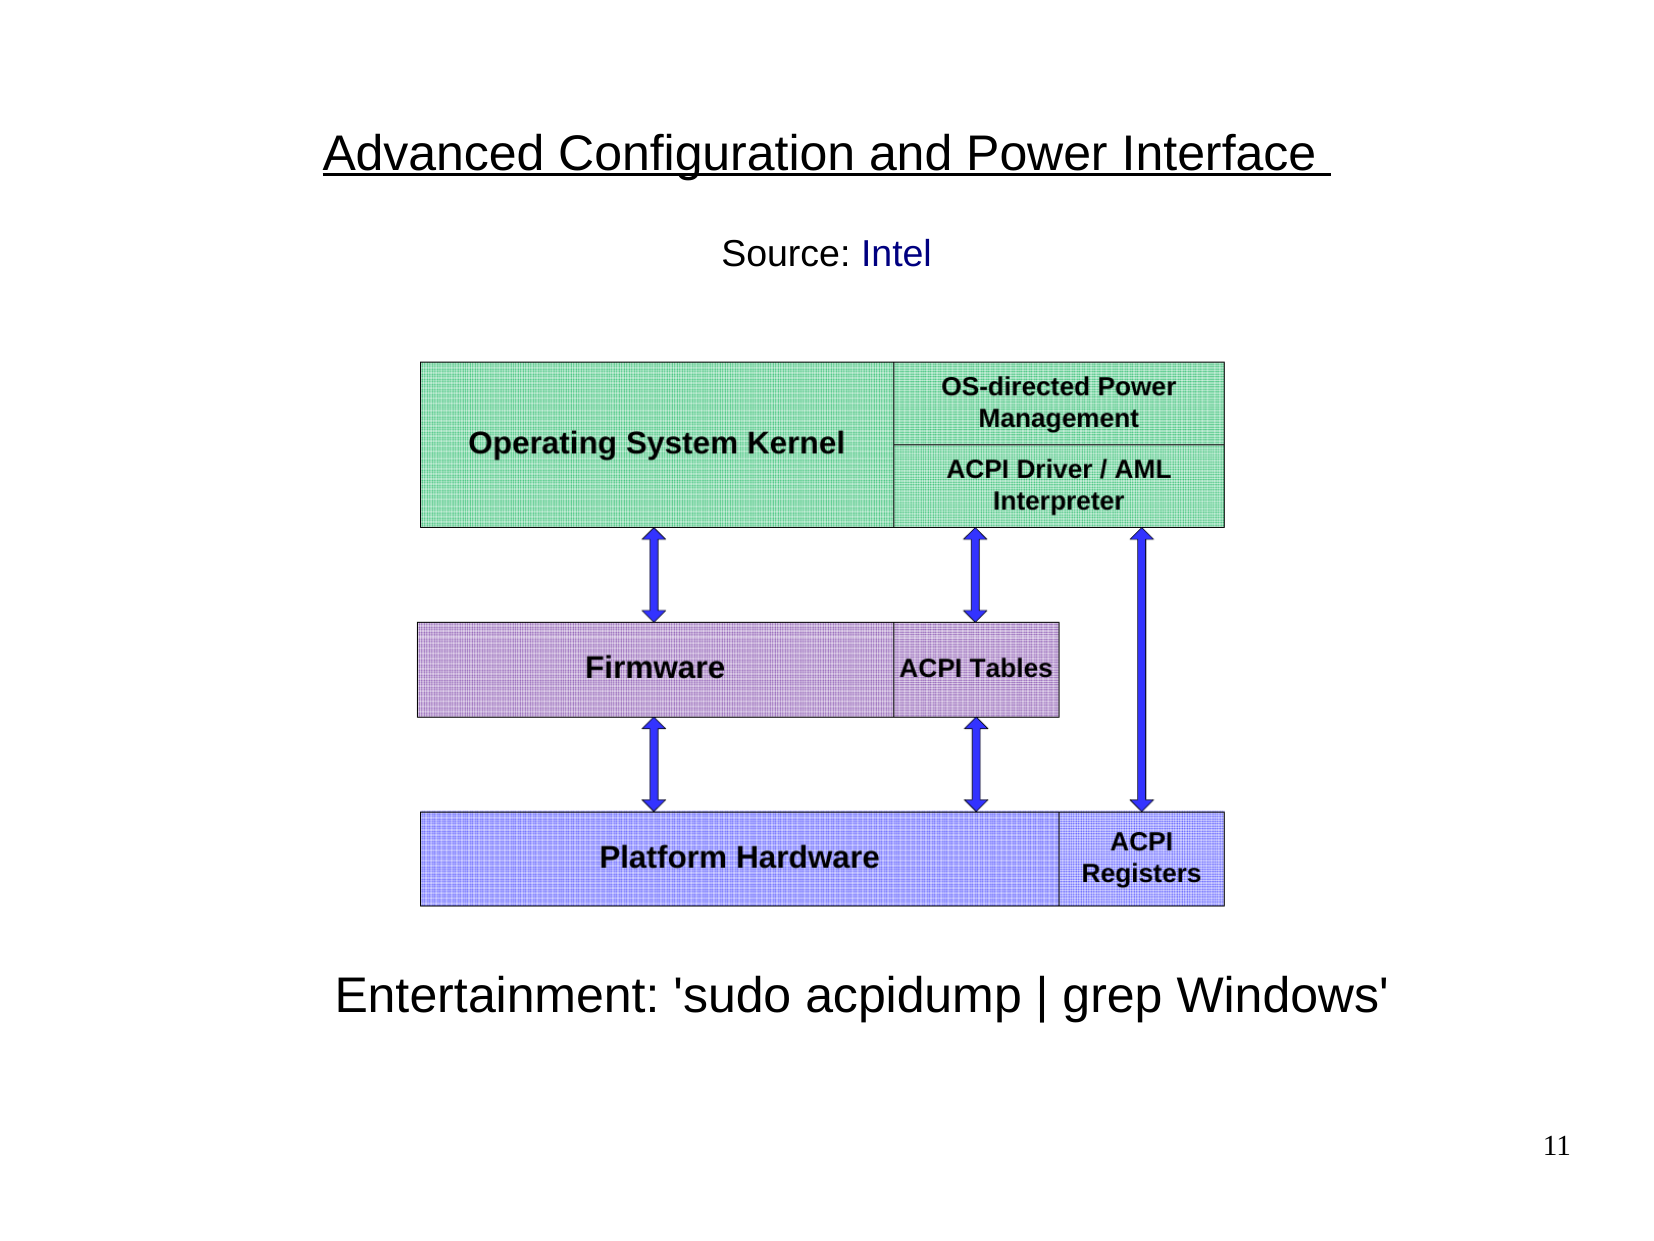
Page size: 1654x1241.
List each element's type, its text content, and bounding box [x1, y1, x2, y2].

picture [368, 329, 1285, 931]
text_box Entertainment: 'sudo acpidump | grep Windows' [319, 960, 1406, 1031]
title Advanced Configuration and Power Interface [82, 49, 1571, 257]
text_box Source: Intel [706, 225, 947, 282]
